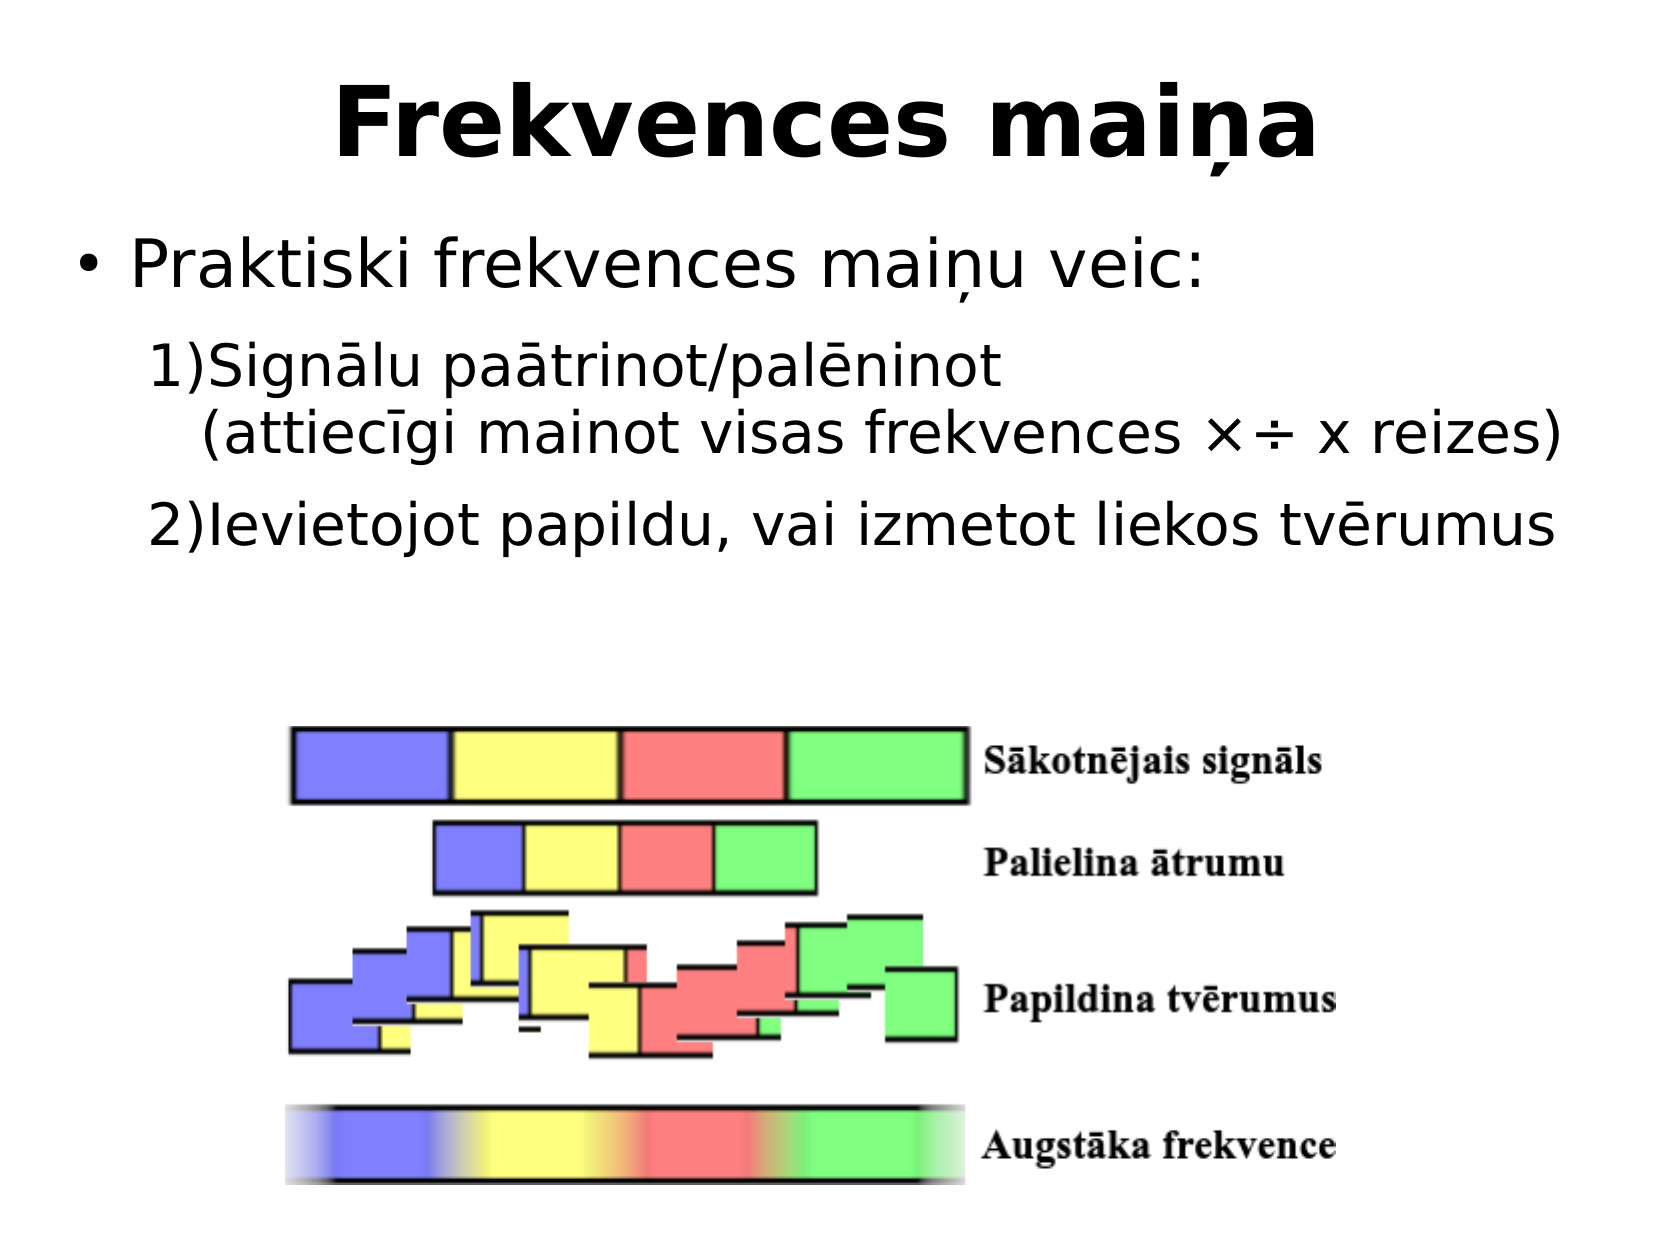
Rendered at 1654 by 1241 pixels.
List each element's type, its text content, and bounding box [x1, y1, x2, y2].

picture [285, 726, 1336, 1185]
title Frekvences maiņa [82, 49, 1571, 196]
list Praktiski frekvences maiņu veic: Signālu paātrinot/palēninot (attiecīgi mainot visas frekvences ×÷ x reizes) Ievietojot papildu, vai izmetot liekos tvērumus [59, 225, 1619, 683]
